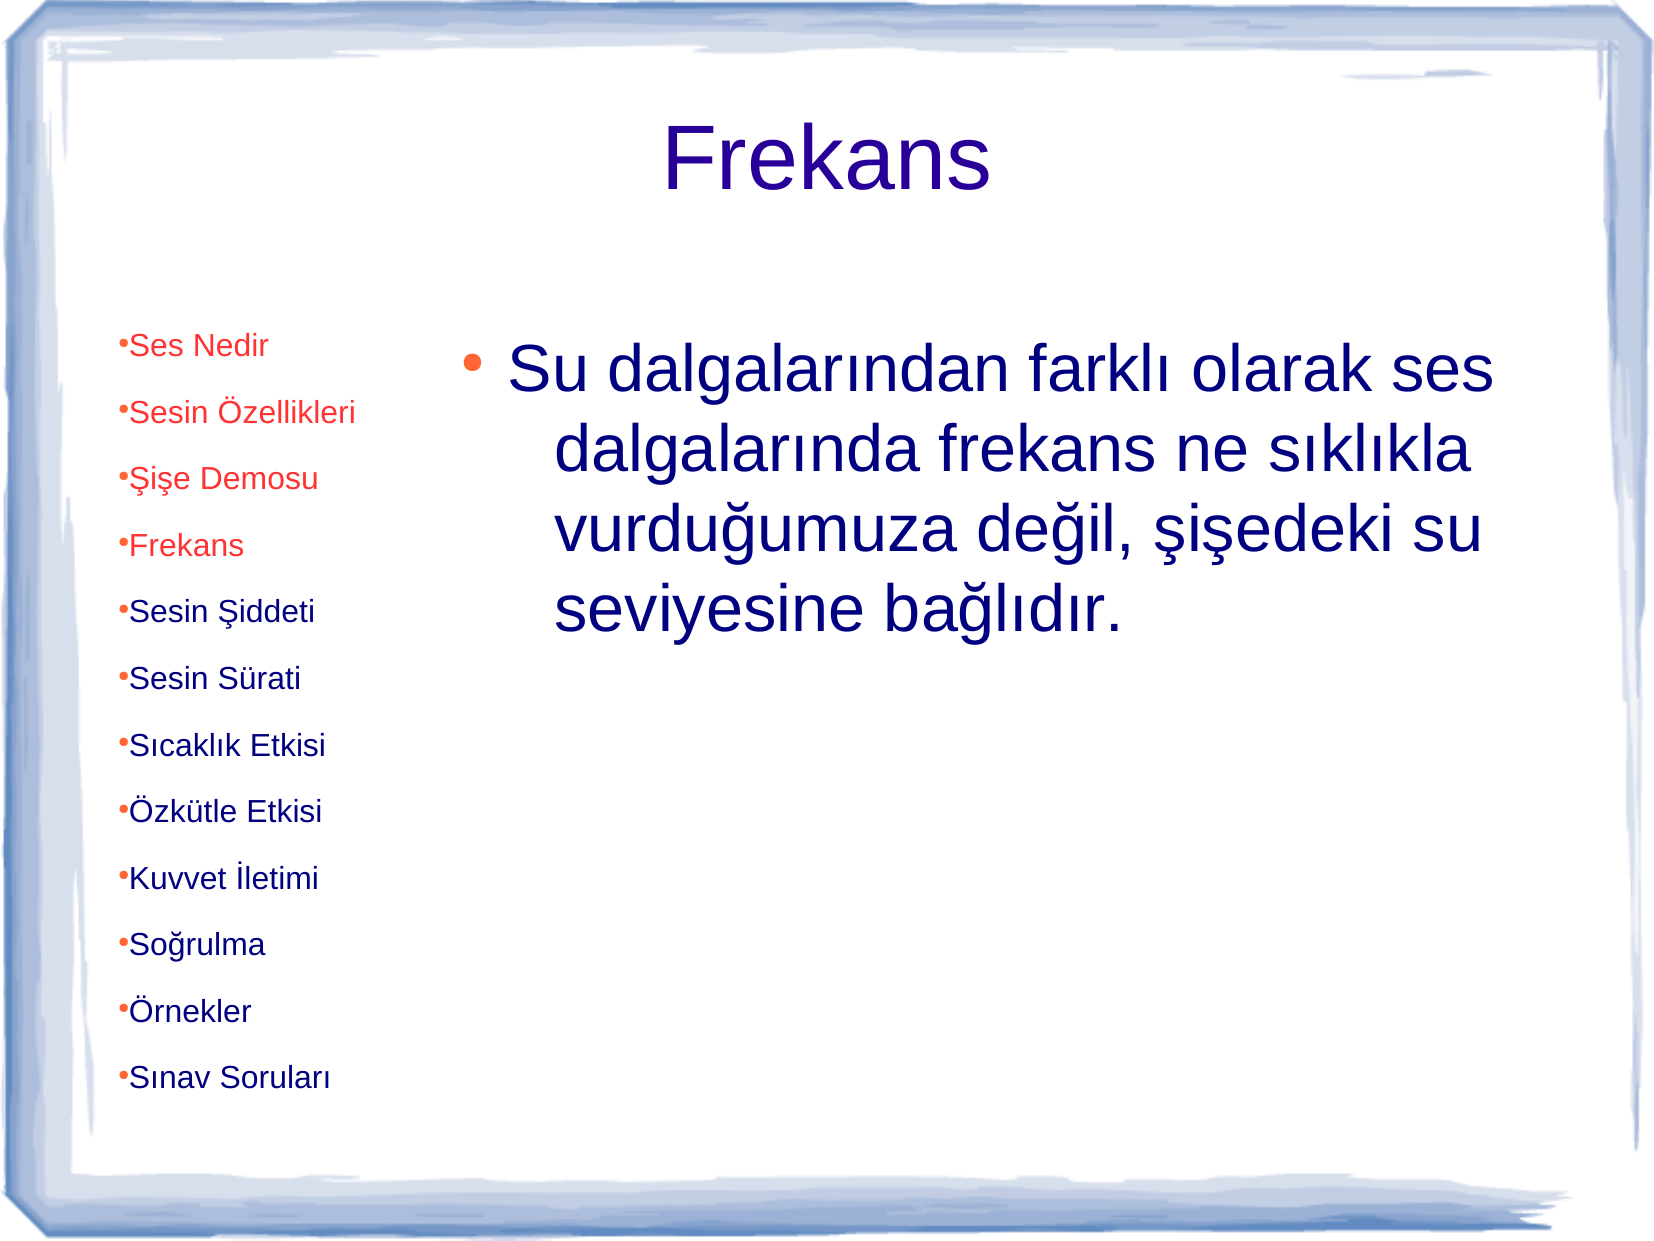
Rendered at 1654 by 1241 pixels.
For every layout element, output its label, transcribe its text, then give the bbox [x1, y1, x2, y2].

list Ses Nedir Sesin Özellikleri Şişe Demosu Frekans Sesin Şiddeti Sesin Sürati Sıcaklık Etkisi Özkütle Etkisi Kuvvet İletimi Soğrulma Örnekler Sınav Soruları [118, 324, 438, 1097]
title Frekans [82, 49, 1571, 257]
list Su dalgalarından farklı olarak ses dalgalarında frekans ne sıklıkla vurduğumuza değil, şişedeki su seviyesine bağlıdır. [460, 324, 1572, 1004]
